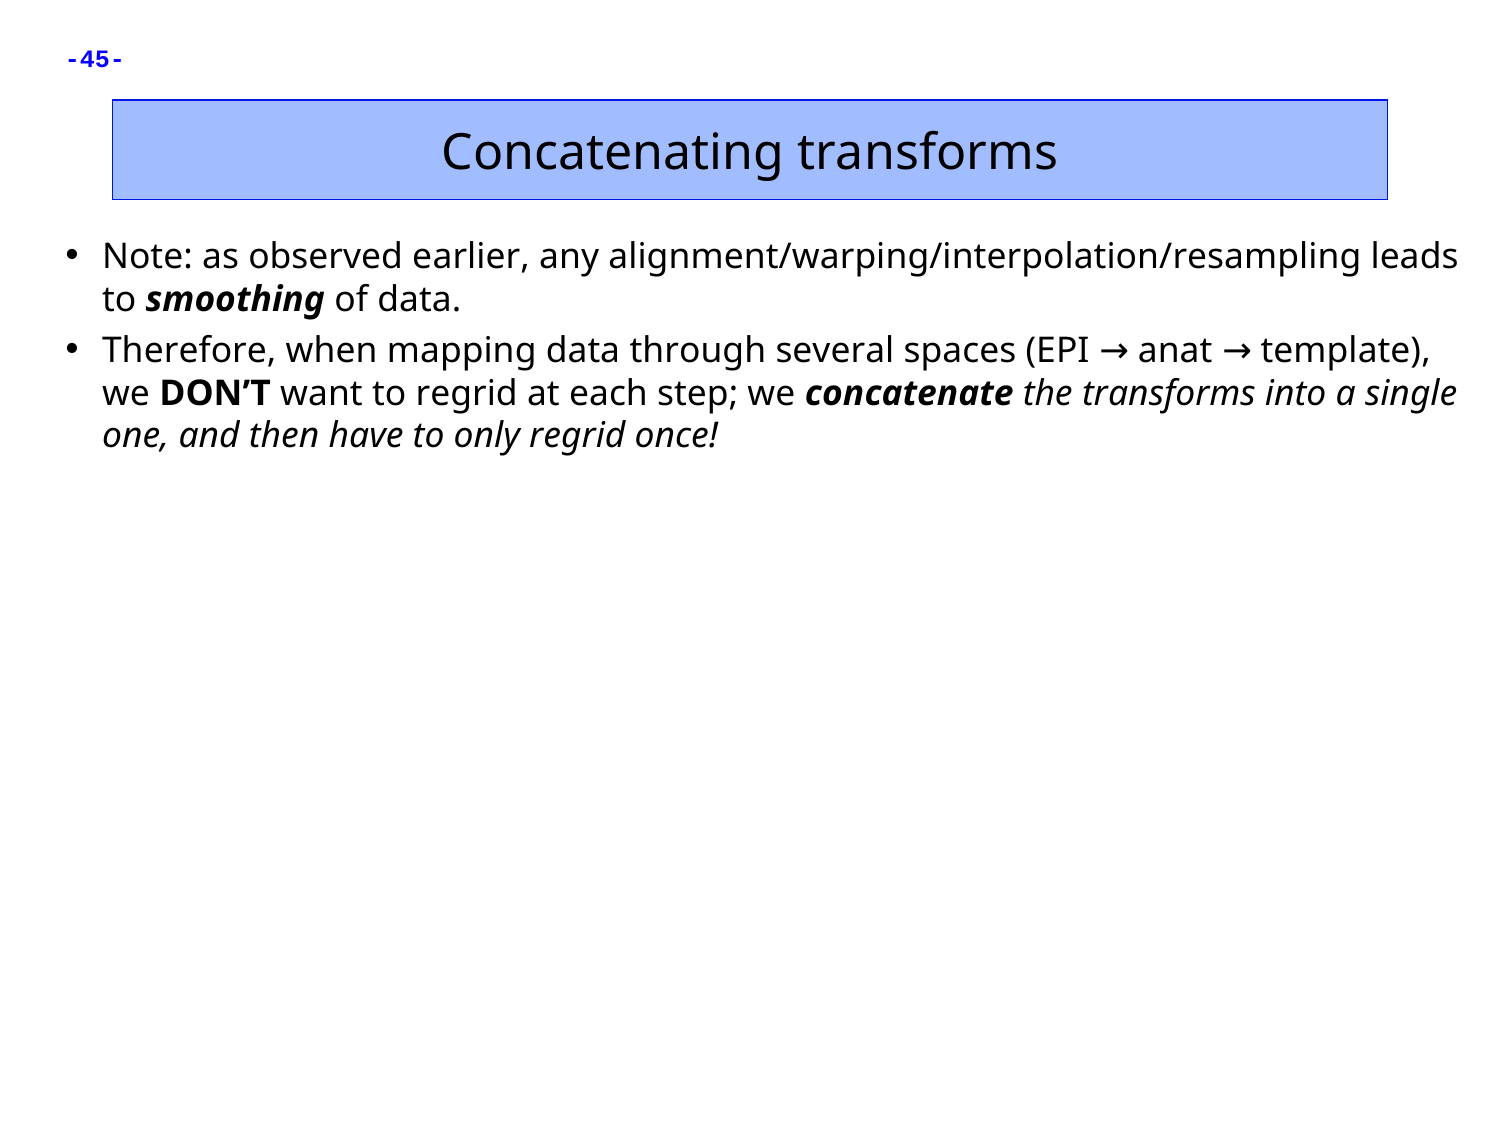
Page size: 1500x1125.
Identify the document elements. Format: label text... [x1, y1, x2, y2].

text_box Concatenating transforms [112, 99, 1388, 200]
text_box Note: as observed earlier, any alignment/warping/interpolation/resampling leads to smoothing of data. Therefore, when mapping data through several spaces (EPI → anat → template), we DON’T want to regrid at each step; we concatenate the transforms into a single one, and then have to only regrid once! [49, 226, 1478, 519]
